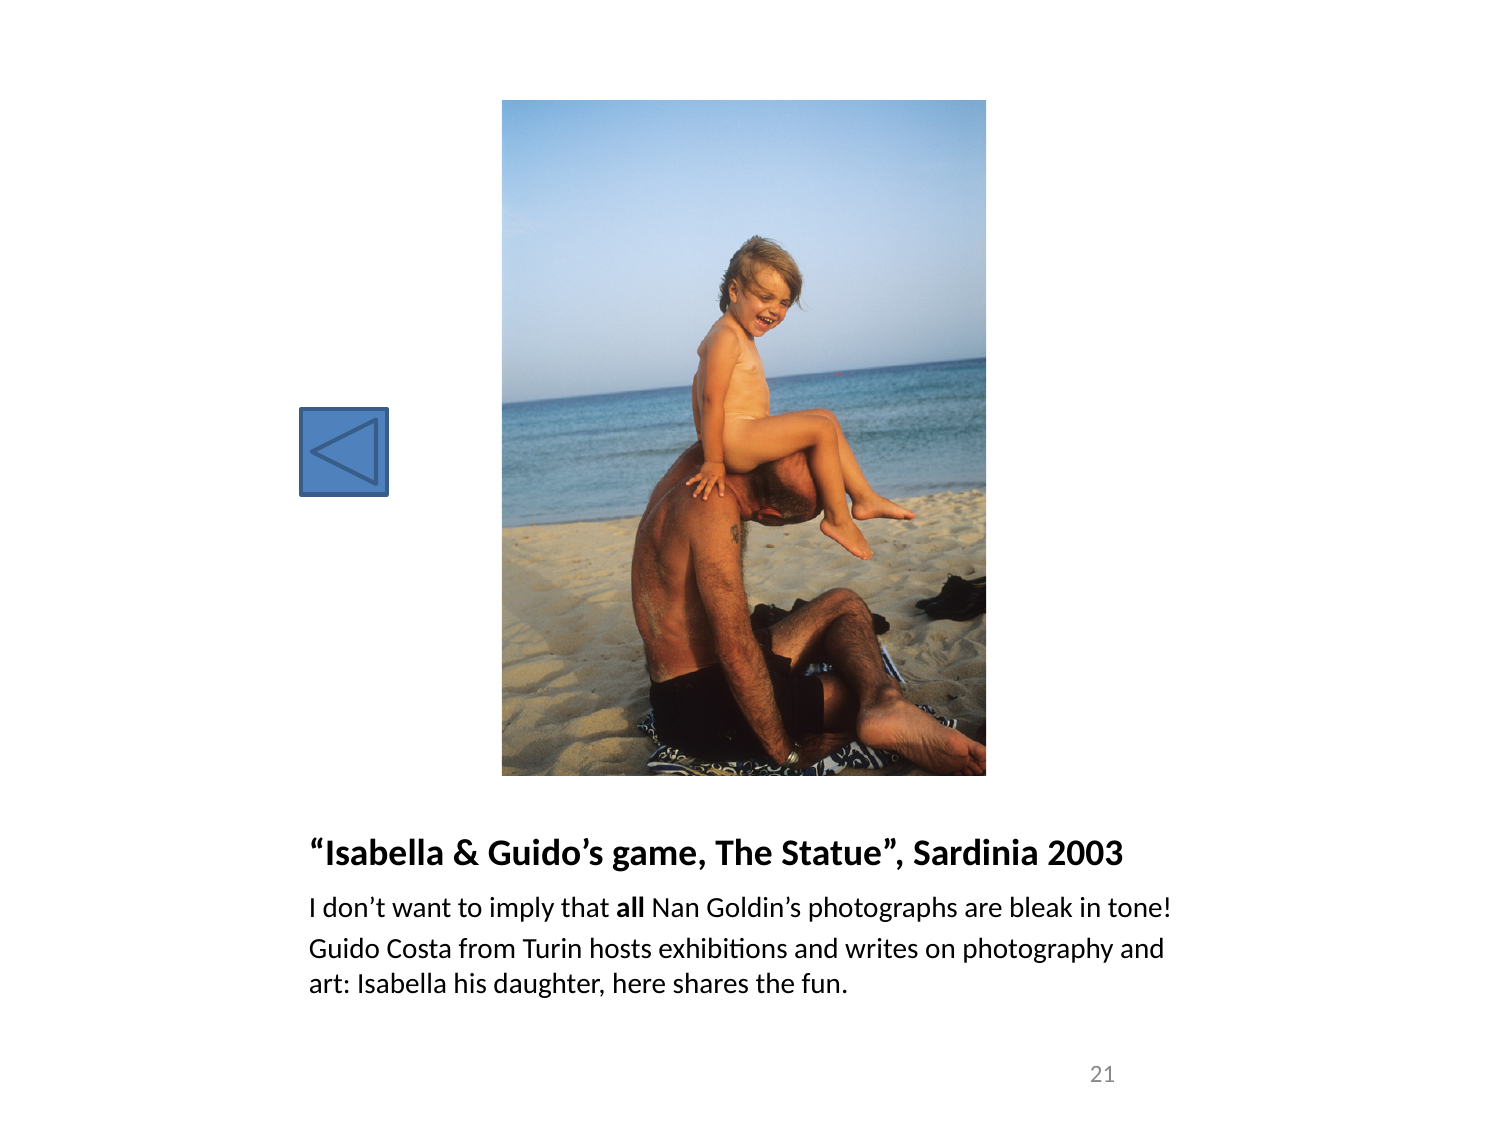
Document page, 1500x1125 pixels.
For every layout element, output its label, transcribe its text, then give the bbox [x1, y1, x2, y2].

title “Isabella & Guido’s game, The Statue”, Sardinia 2003 [294, 787, 1195, 880]
picture [501, 100, 987, 776]
text_box [301, 408, 387, 495]
text_box 21 [1074, 1042, 1426, 1103]
list I don’t want to imply that all Nan Goldin’s photographs are bleak in tone! Guido Costa from Turin hosts exhibitions and writes on photography and art: Isabella his daughter, here shares the fun. [294, 880, 1195, 1013]
